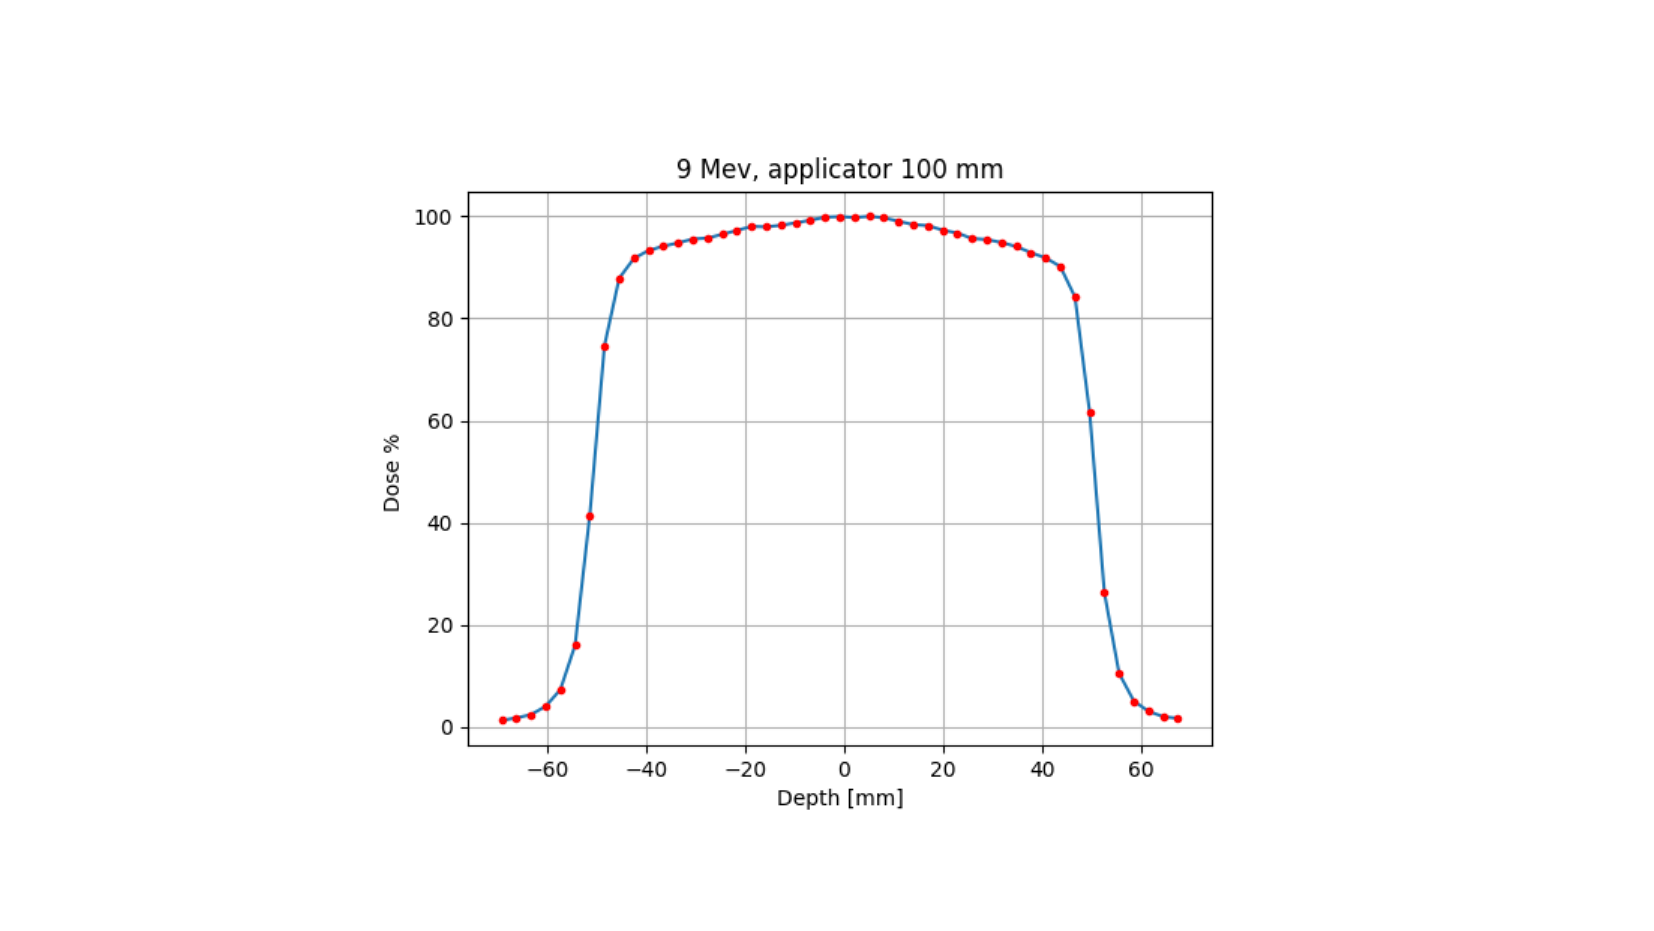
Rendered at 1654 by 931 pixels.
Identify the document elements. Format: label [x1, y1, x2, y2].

picture [348, 105, 1308, 826]
